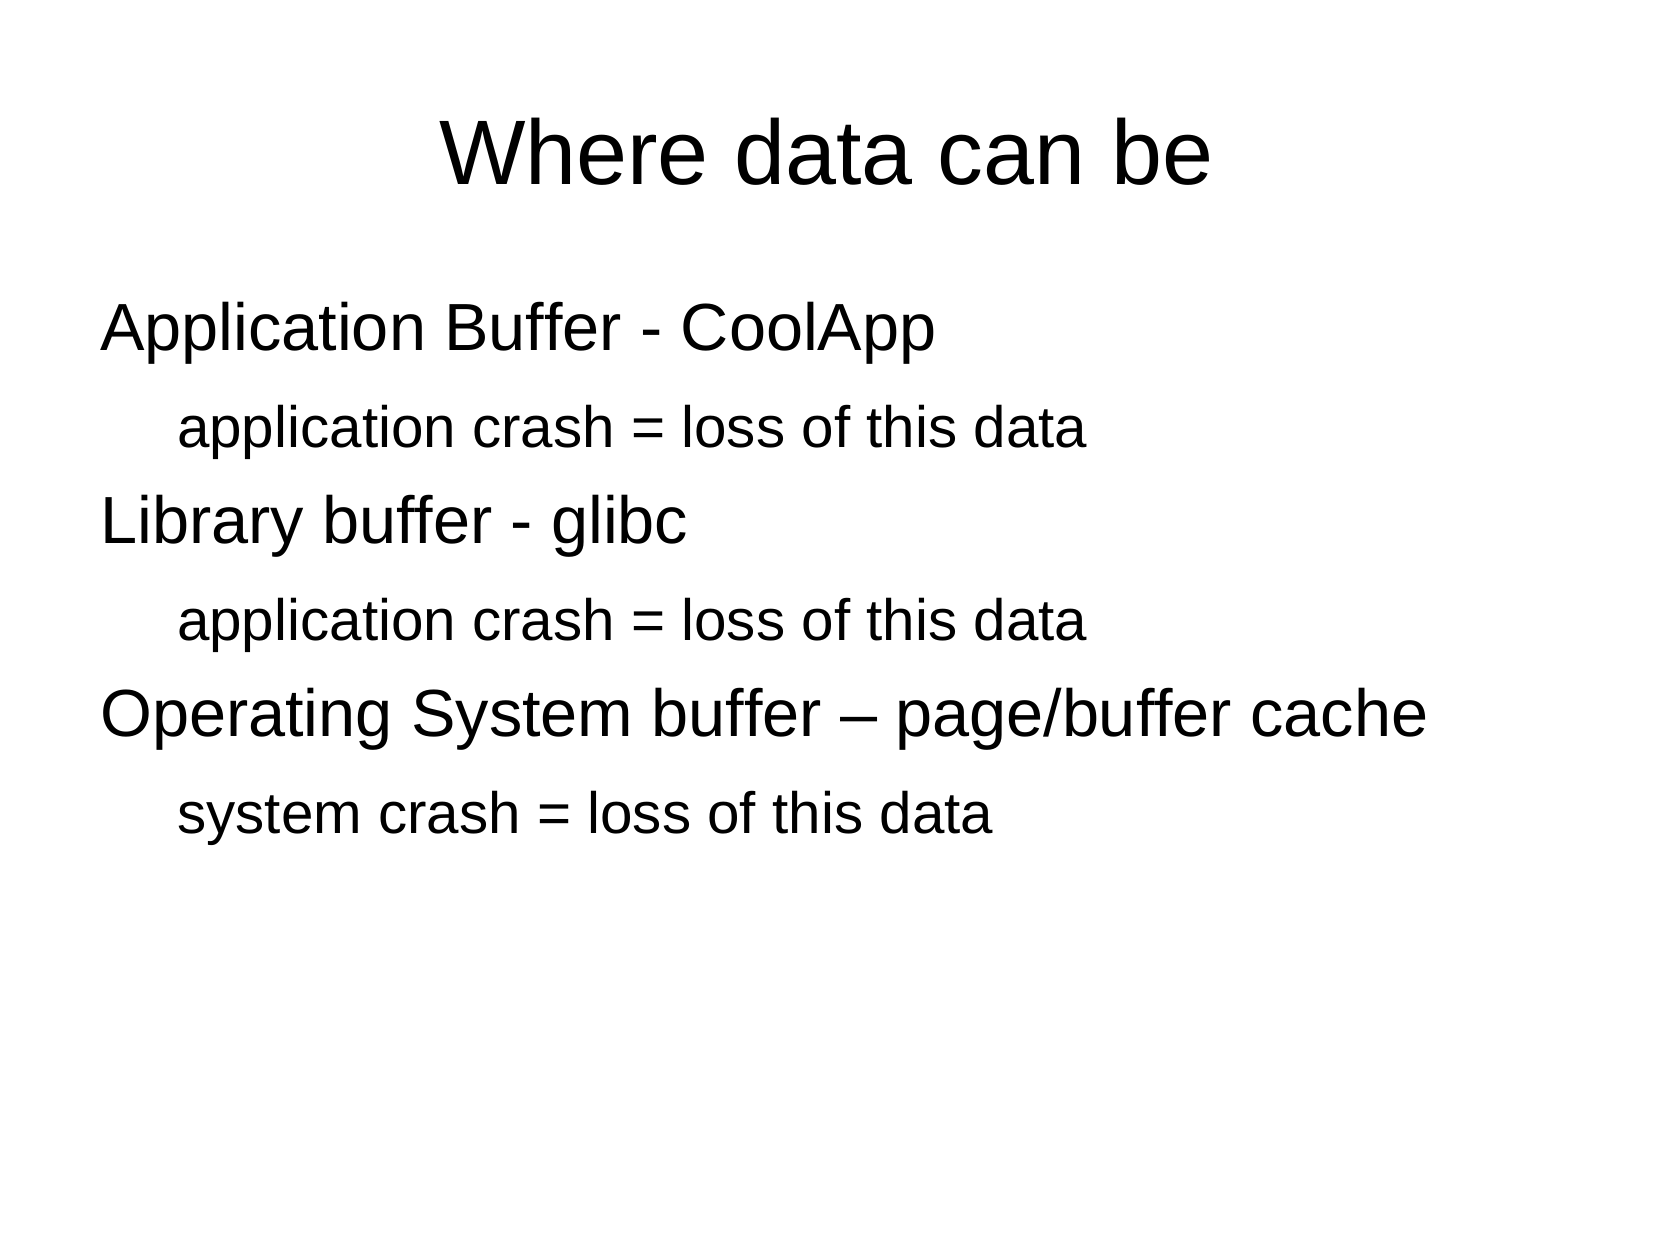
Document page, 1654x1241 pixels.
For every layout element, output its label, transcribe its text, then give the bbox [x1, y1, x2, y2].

title Where data can be [82, 56, 1571, 250]
list Application Buffer - CoolApp application crash = loss of this data Library buffer - glibc application crash = loss of this data Operating System buffer – page/buffer cache system crash = loss of this data [82, 290, 1571, 1094]
